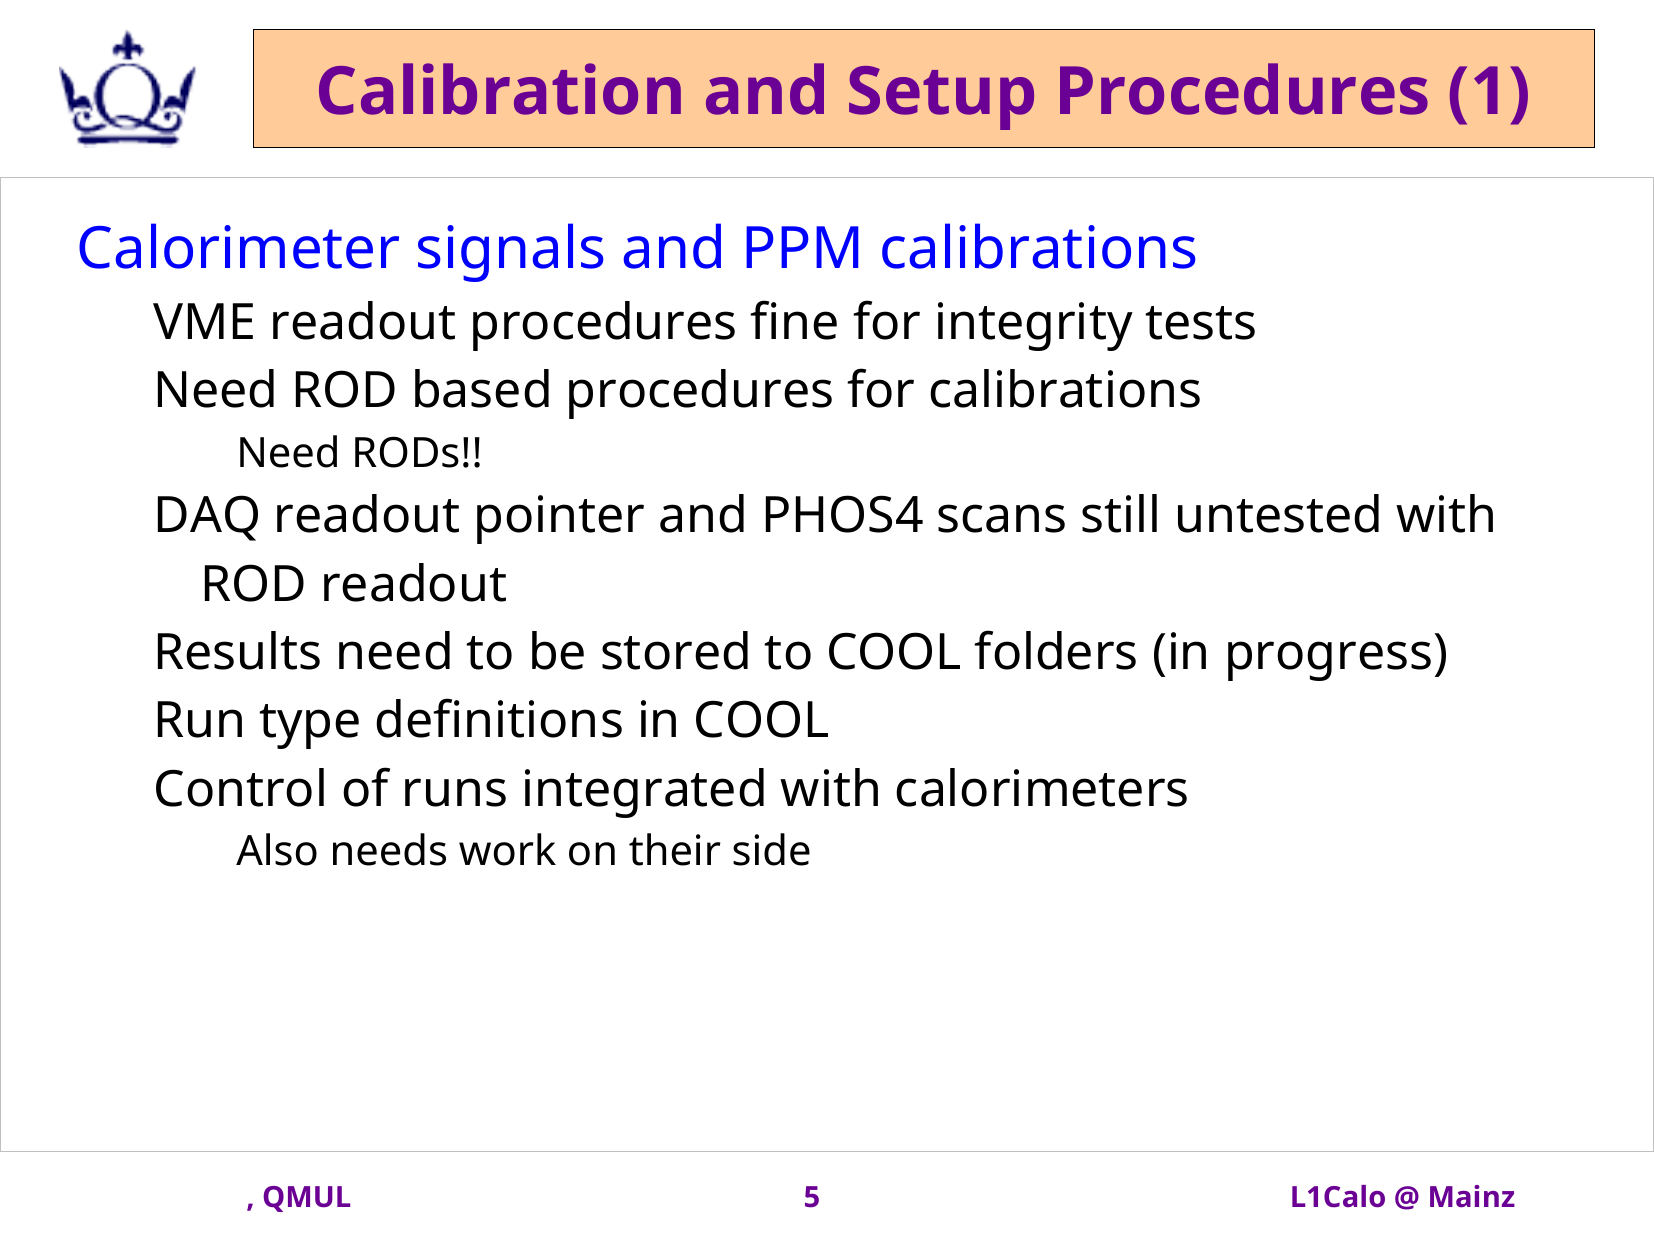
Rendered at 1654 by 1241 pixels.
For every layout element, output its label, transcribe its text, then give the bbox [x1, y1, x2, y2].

picture [59, 29, 200, 148]
title Calibration and Setup Procedures (1) [253, 29, 1595, 148]
list Calorimeter signals and PPM calibrations VME readout procedures fine for integrity tests Need ROD based procedures for calibrations Need RODs!! DAQ readout pointer and PHOS4 scans still untested with ROD readout Results need to be stored to COOL folders (in progress) Run type definitions in COOL Control of runs integrated with calorimeters Also needs work on their side [59, 206, 1603, 1127]
